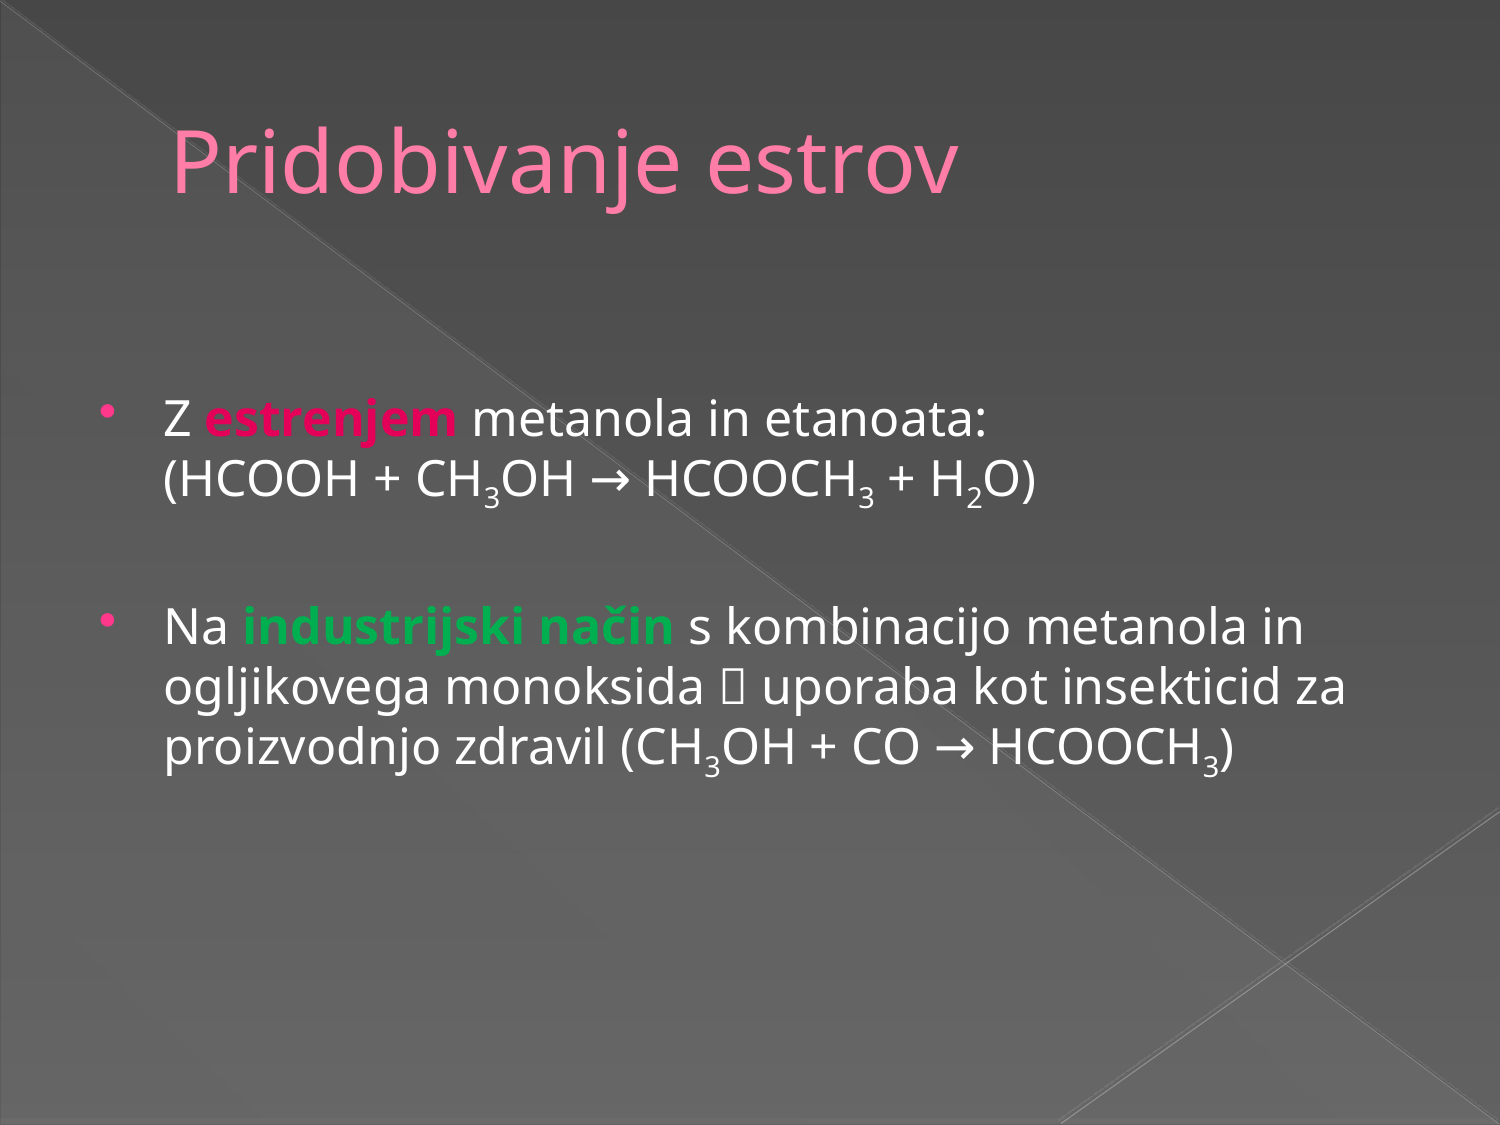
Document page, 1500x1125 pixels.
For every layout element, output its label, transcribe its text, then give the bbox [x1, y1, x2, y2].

list Z estrenjem metanola in etanoata: (HCOOH + CH3OH → HCOOCH3 + H2O) Na industrijski način s kombinacijo metanola in ogljikovega monoksida  uporaba kot insekticid za proizvodnjo zdravil (CH3OH + CO → HCOOCH3) [75, 308, 1425, 1059]
title Pridobivanje estrov [75, 43, 1425, 274]
